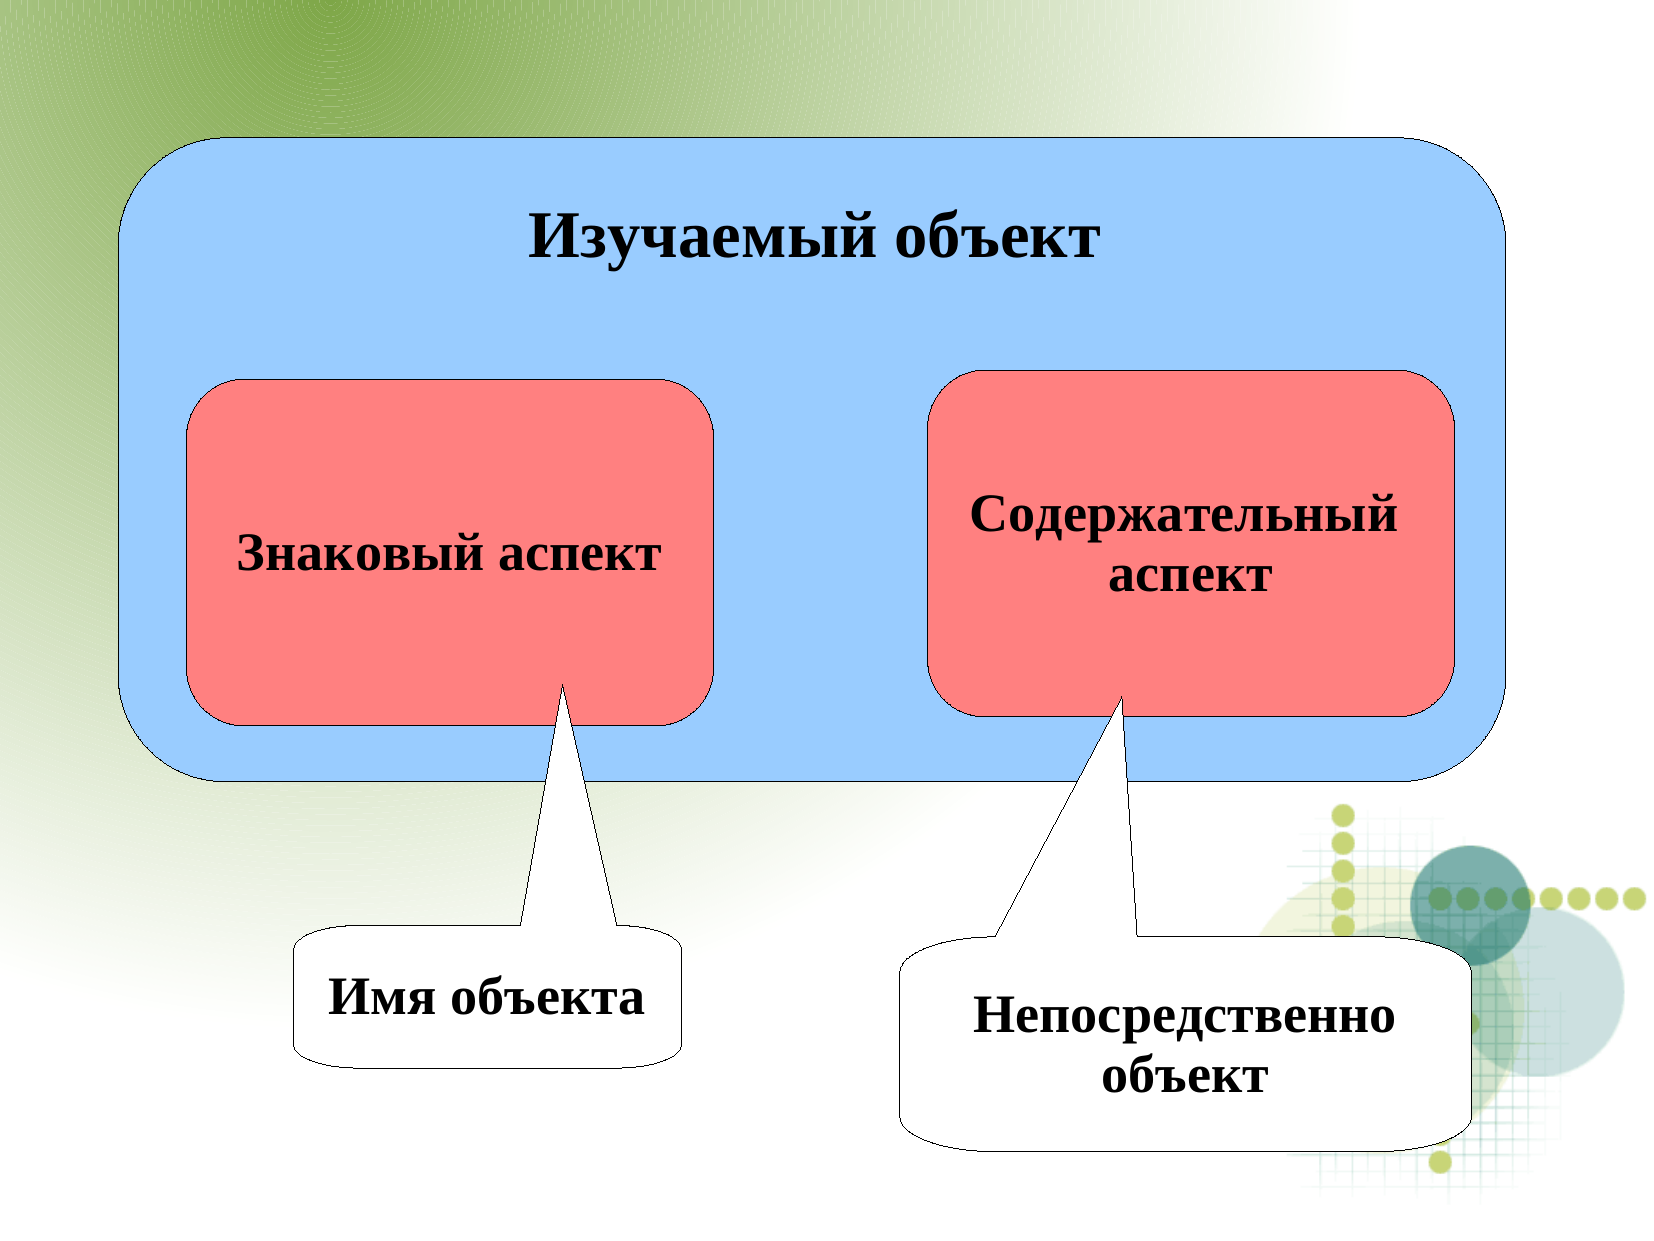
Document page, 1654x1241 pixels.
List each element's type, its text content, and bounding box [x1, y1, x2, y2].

text_box Содержательный аспект [927, 370, 1455, 717]
text_box Знаковый аспект [186, 379, 714, 726]
text_box [118, 137, 1506, 782]
text_box Изучаемый объект [267, 190, 1363, 322]
text_box Непосредственно объект [899, 696, 1472, 1152]
picture [1224, 792, 1654, 1211]
text_box Имя объекта [293, 684, 682, 1069]
